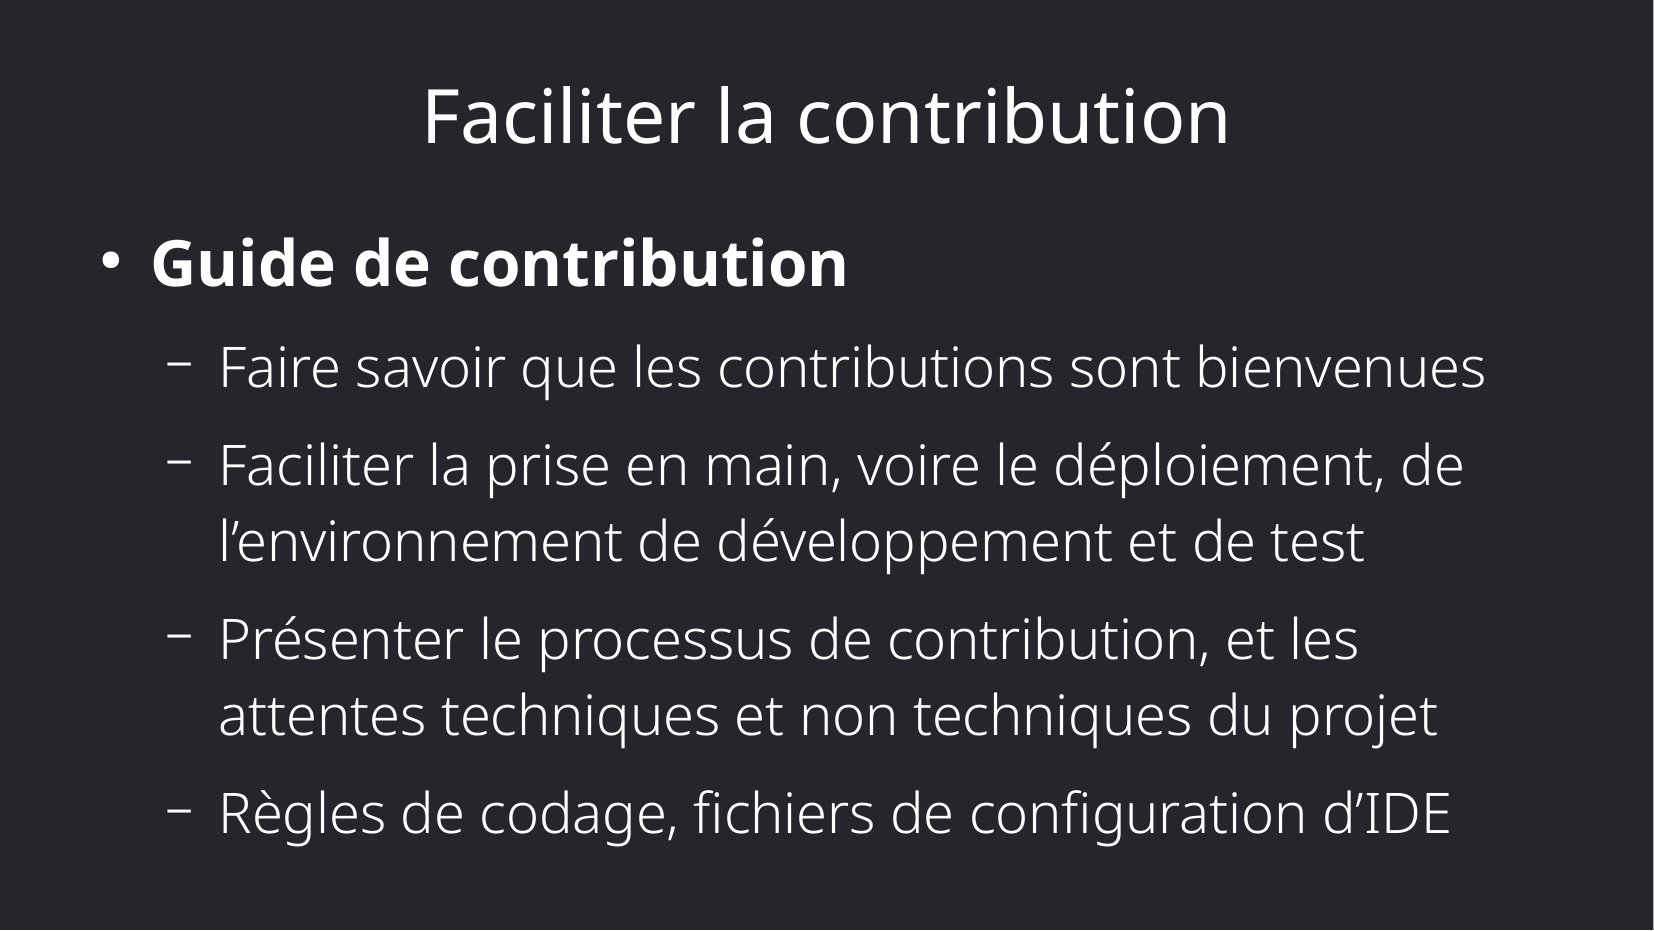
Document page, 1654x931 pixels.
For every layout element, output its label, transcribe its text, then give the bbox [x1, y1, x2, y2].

list Guide de contribution Faire savoir que les contributions sont bienvenues Faciliter la prise en main, voire le déploiement, de l’environnement de développement et de test Présenter le processus de contribution, et les attentes techniques et non techniques du projet Règles de codage, fichiers de configuration d’IDE [82, 217, 1571, 857]
title Faciliter la contribution [82, 37, 1571, 193]
